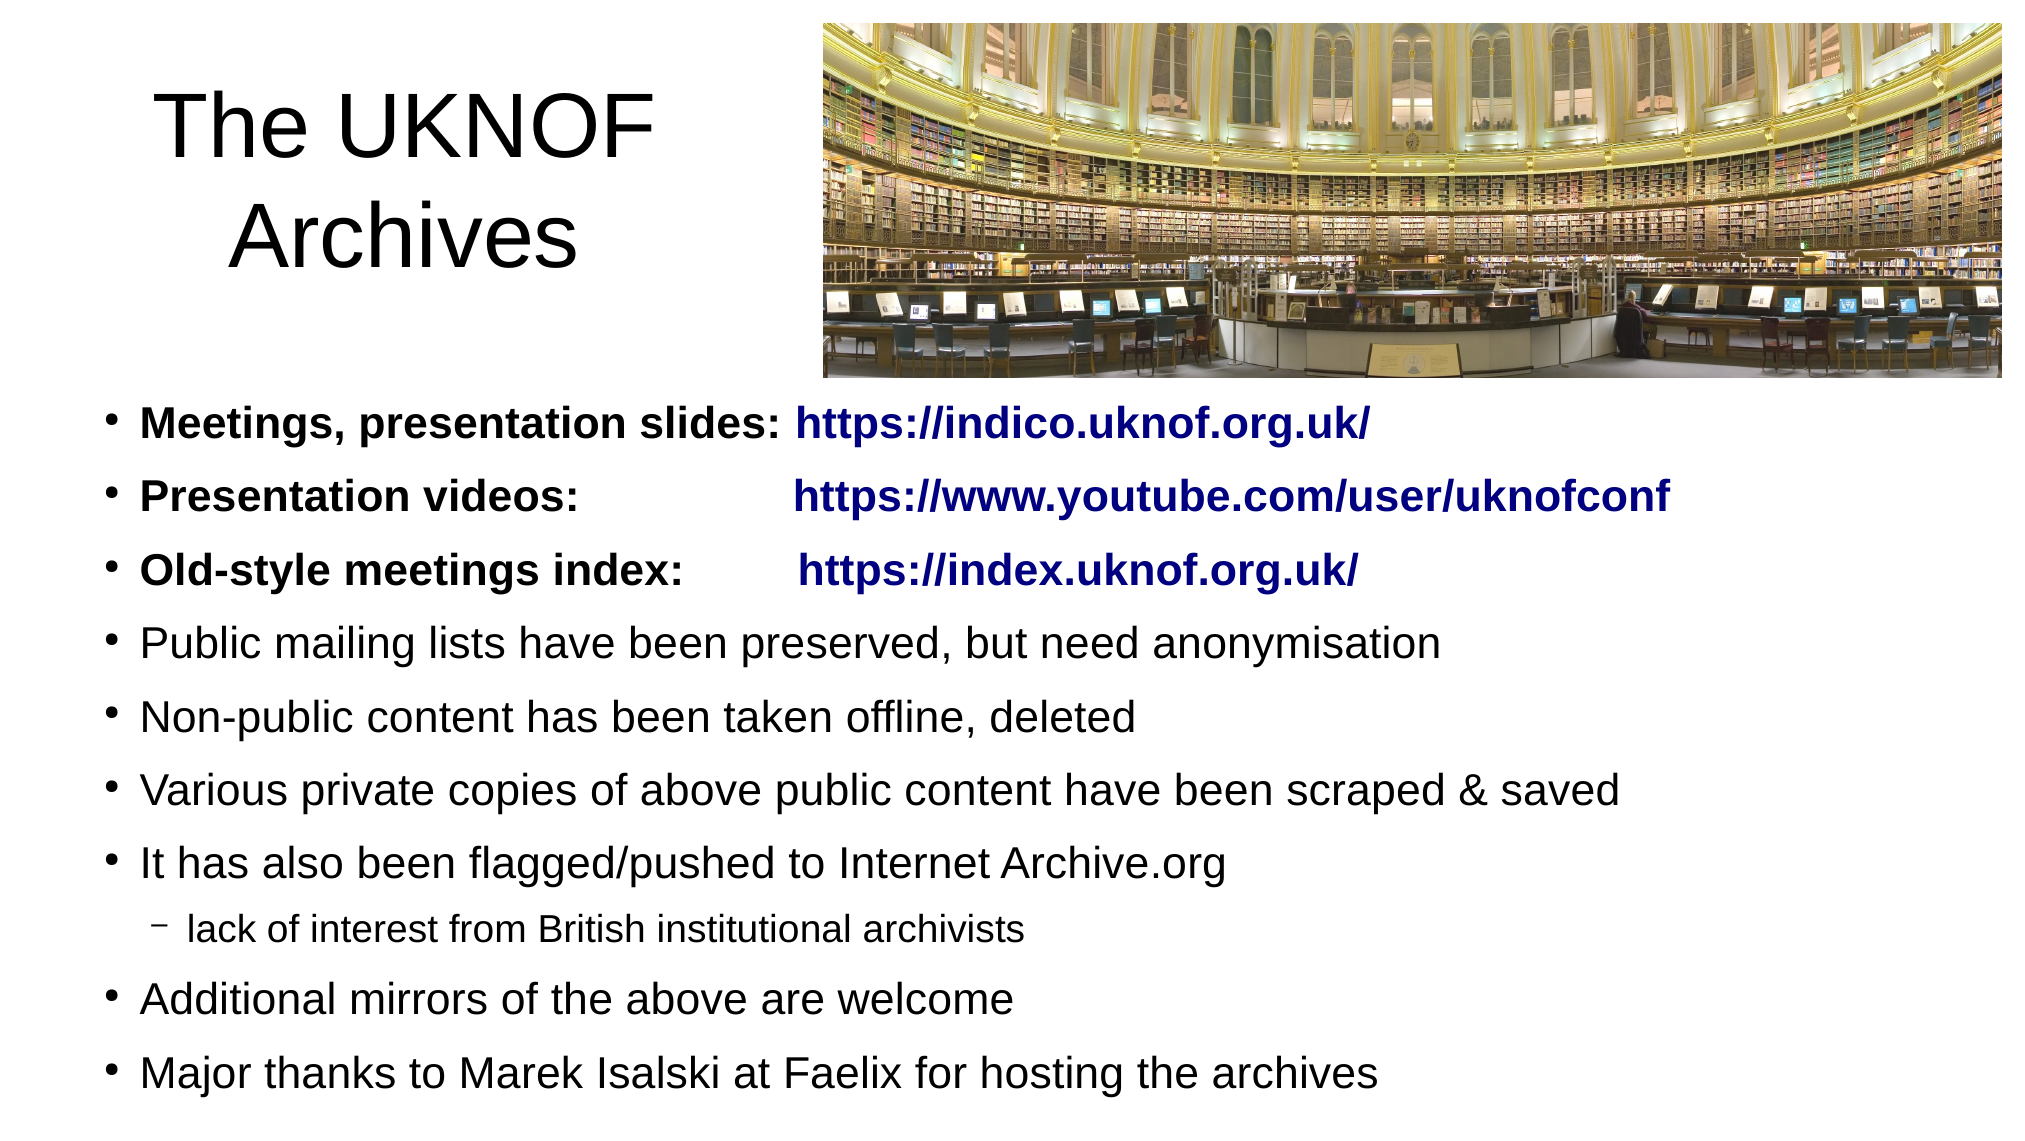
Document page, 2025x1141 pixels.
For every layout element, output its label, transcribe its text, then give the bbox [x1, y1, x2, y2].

title The UKNOF Archives [29, 64, 780, 287]
picture [823, 23, 2002, 378]
list Meetings, presentation slides: https://indico.uknof.org.uk/ Presentation videos: https://www.youtube.com/user/uknofconf Old-style meetings index: https://index.uknof.org.uk/ Public mailing lists have been preserved, but need anonymisation Non-public content has been taken offline, deleted Various private copies of above public content have been scraped & saved It has also been flagged/pushed to Internet Archive.org lack of interest from British institutional archivists Additional mirrors of the above are welcome Major thanks to Marek Isalski at Faelix for hosting the archives [92, 393, 1988, 1102]
